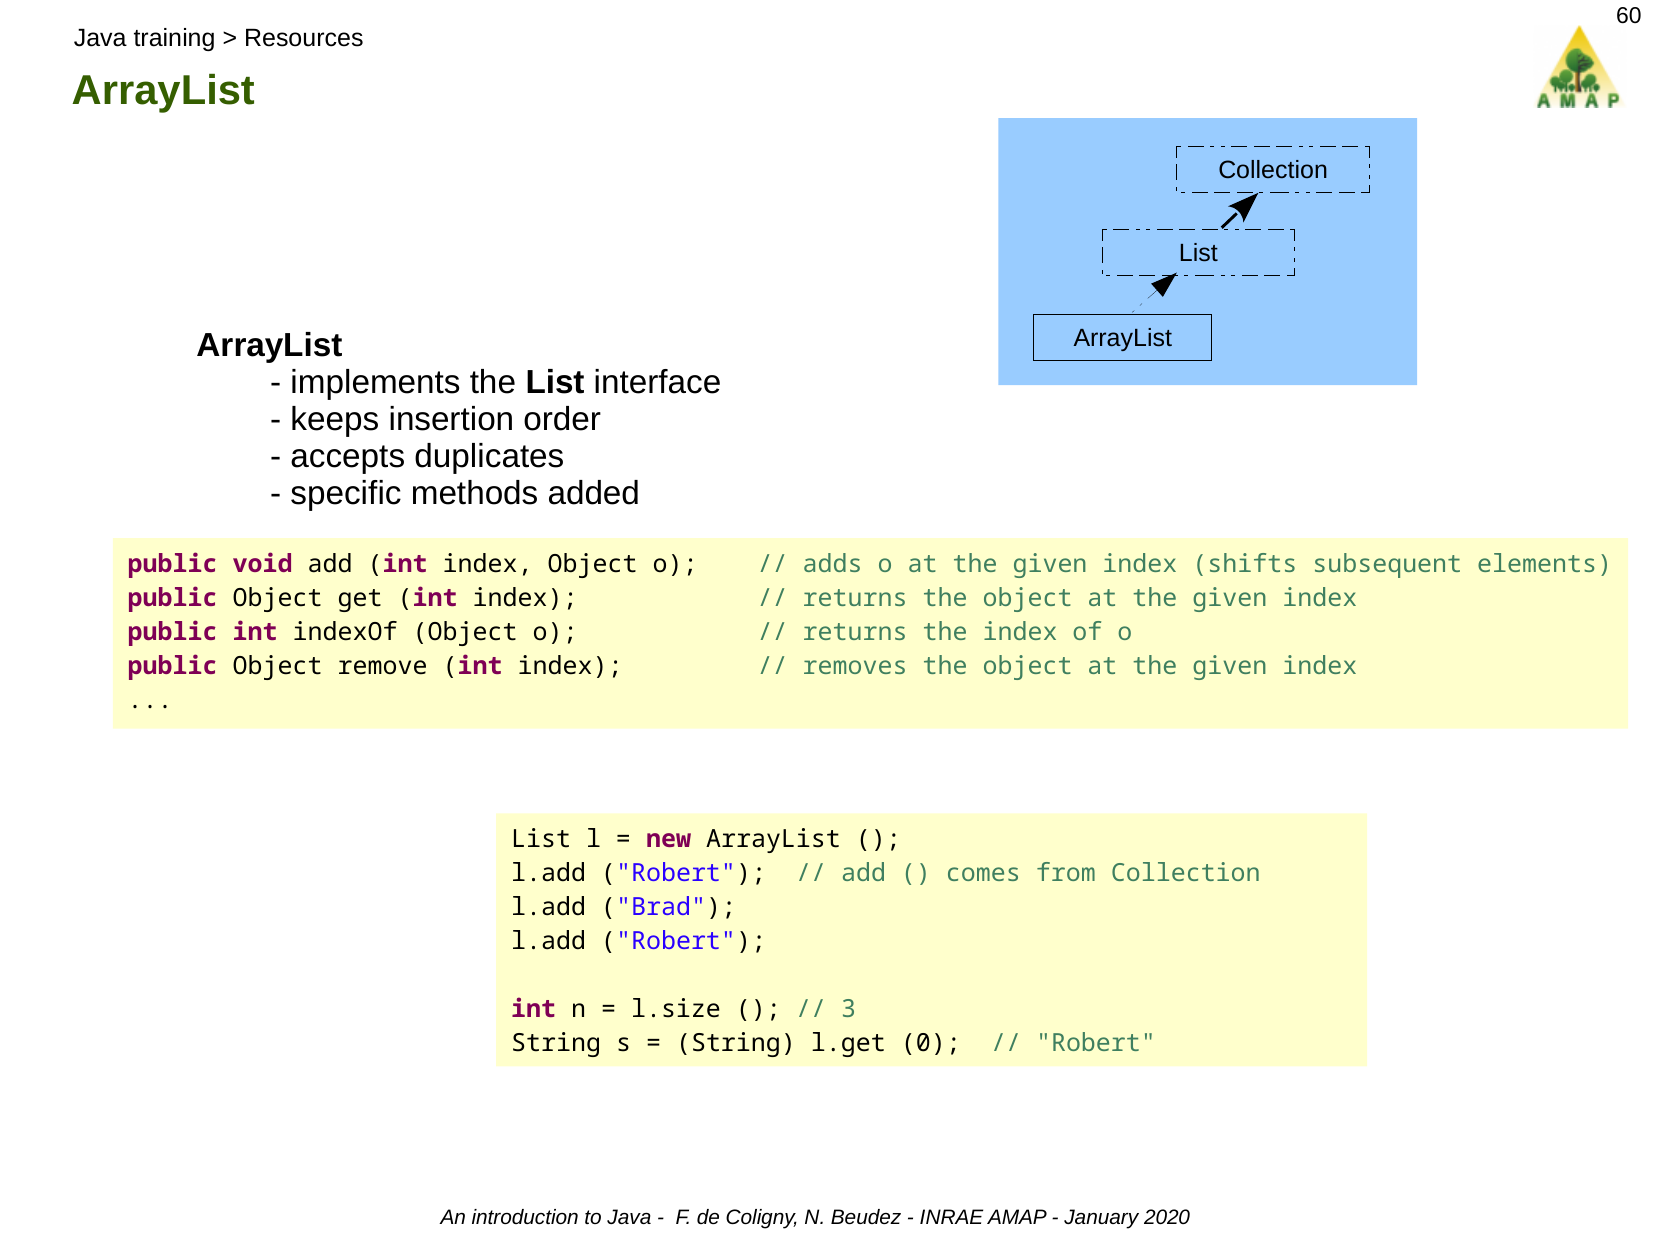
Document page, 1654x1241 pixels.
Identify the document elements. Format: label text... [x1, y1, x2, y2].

text_box Java training > Resources [59, 16, 1004, 60]
text_box ArrayList - implements the List interface - keeps insertion order - accepts duplicates - specific methods added [181, 319, 747, 538]
text_box Collection [1176, 146, 1370, 193]
text_box List l = new ArrayList (); l.add ("Robert"); // add () comes from Collection l.add ("Brad"); l.add ("Robert"); int n = l.size (); // 3 String s = (String) l.get (0); // "Robert" [496, 813, 1368, 1063]
text_box [998, 121, 1418, 386]
text_box ArrayList [56, 59, 1513, 121]
text_box public void add (int index, Object o); // adds o at the given index (shifts subsequent elements) public Object get (int index); // returns the object at the given index public int indexOf (Object o); // returns the index of o public Object remove (int index); // removes the object at the given index ... [112, 538, 1629, 729]
text_box ArrayList [1033, 314, 1212, 361]
picture [1533, 25, 1627, 108]
text_box List [1102, 229, 1295, 276]
